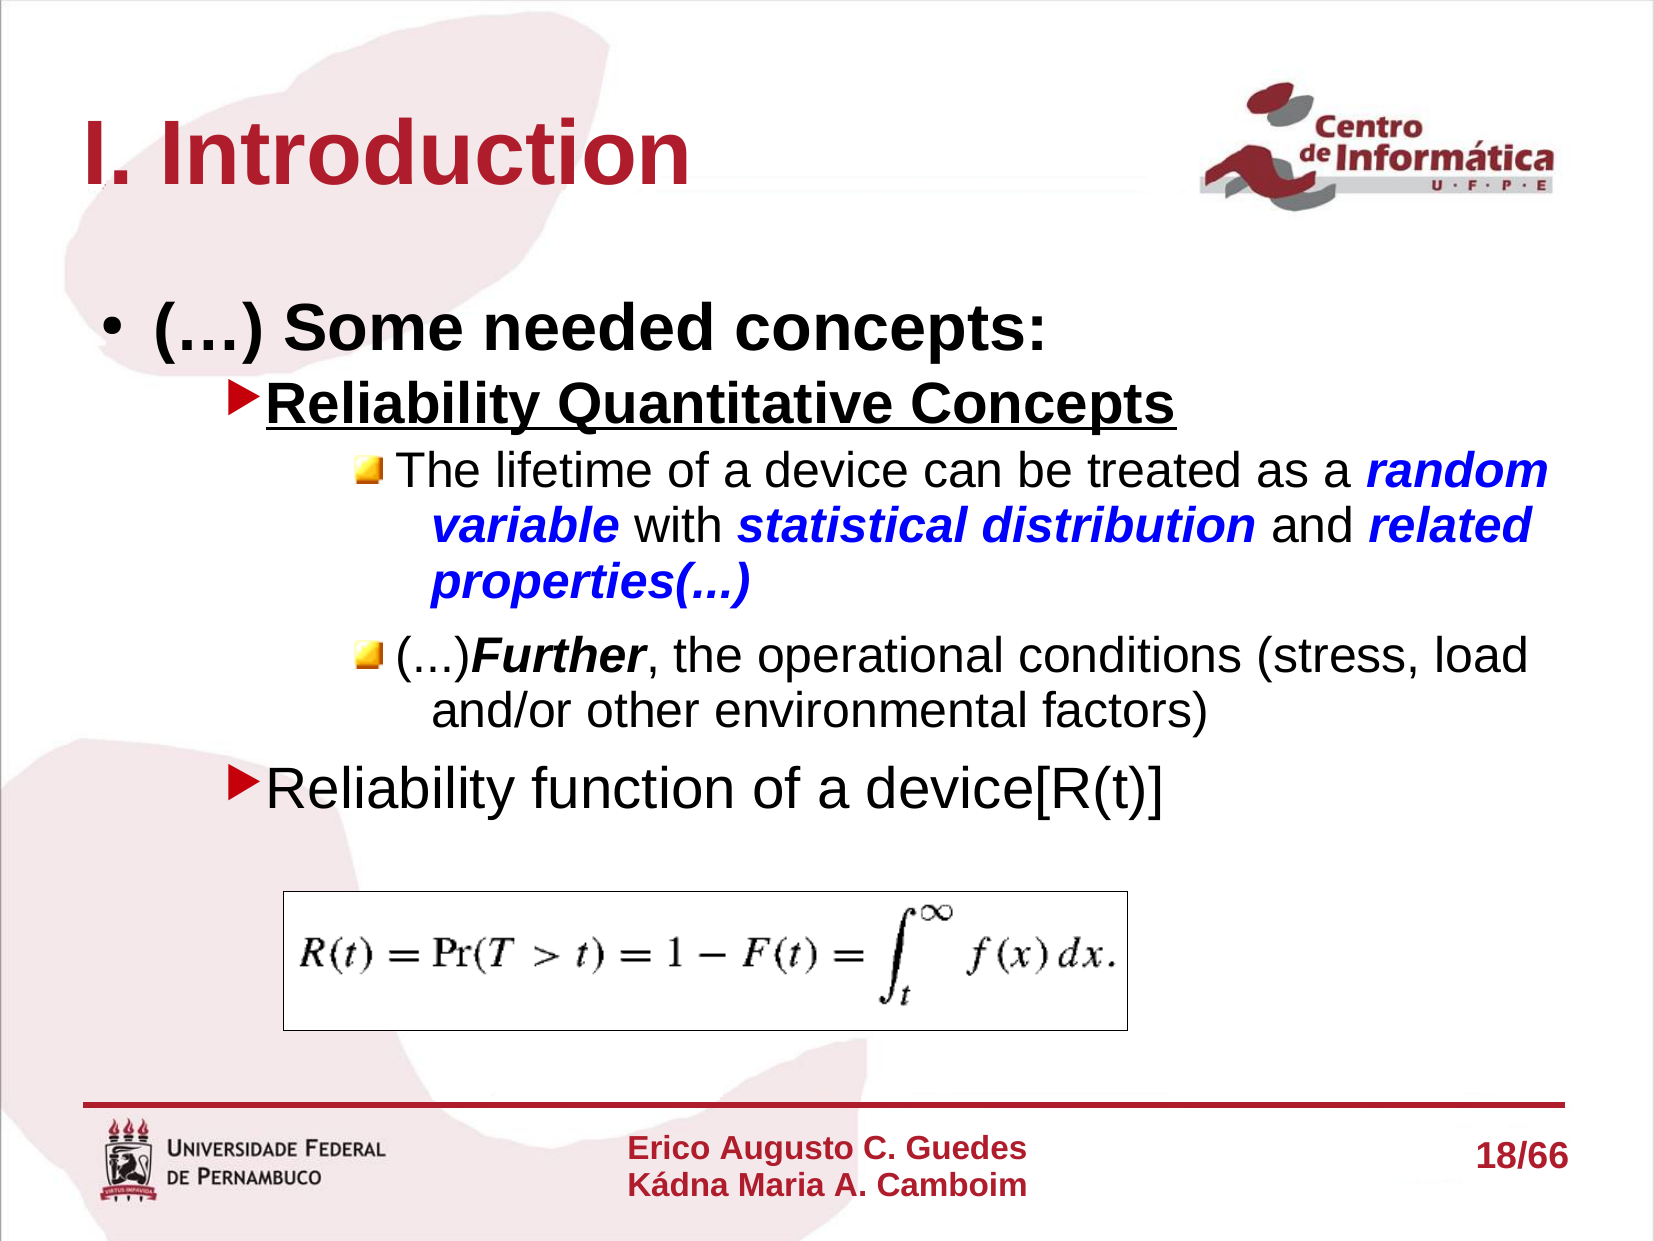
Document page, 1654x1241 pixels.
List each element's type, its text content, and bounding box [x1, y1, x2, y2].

title I. Introduction [82, 56, 1571, 250]
list (…) Some needed concepts: Reliability Quantitative Concepts The lifetime of a device can be treated as a random variable with statistical distribution and related properties(...) (...)Further, the operational conditions (stress, load and/or other environmental factors) Reliability function of a device[R(t)] [82, 290, 1571, 1122]
picture [0, 0, 1654, 1241]
